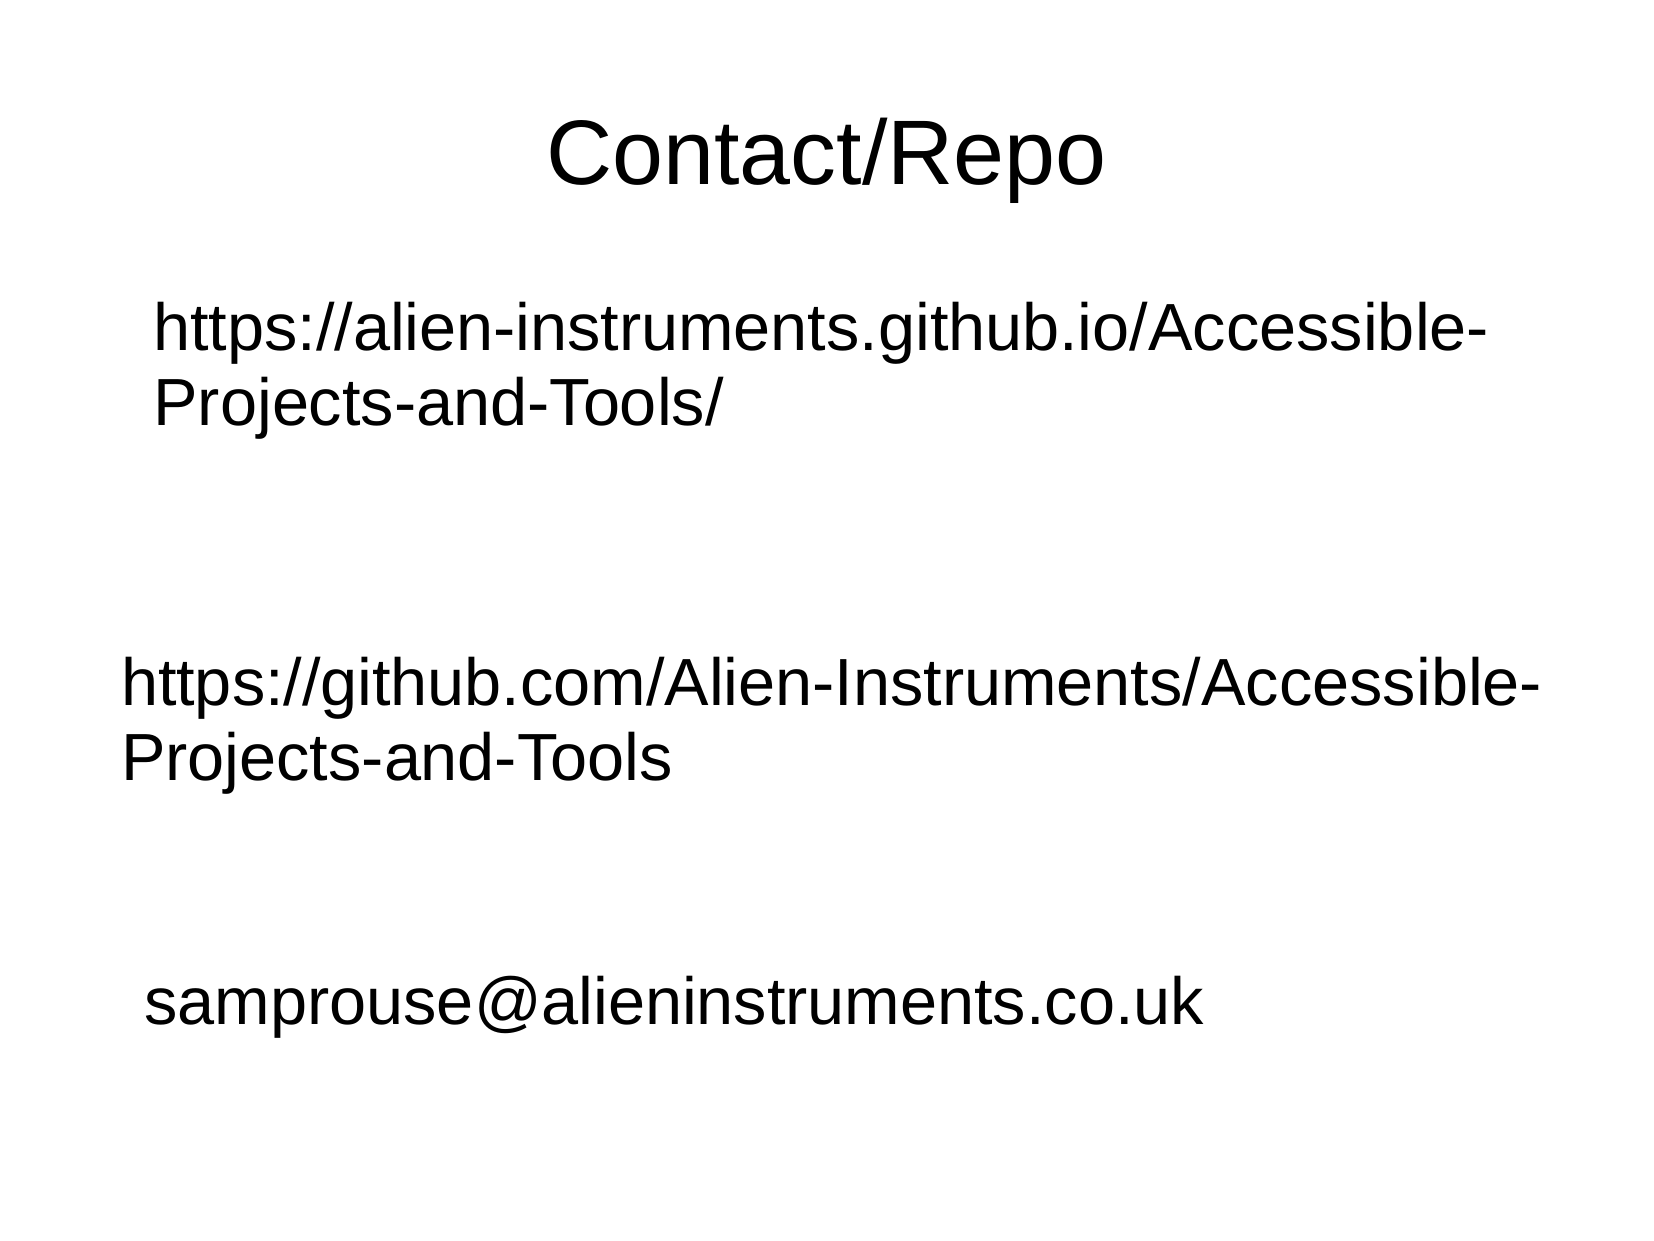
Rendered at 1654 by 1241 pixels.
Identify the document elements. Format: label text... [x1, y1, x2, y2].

text_box samprouse@alieninstruments.co.uk [129, 956, 1512, 1047]
list https://alien-instruments.github.io/Accessible-Projects-and-Tools/ [82, 290, 1571, 497]
title Contact/Repo [82, 49, 1571, 257]
text_box https://github.com/Alien-Instruments/Accessible-Projects-and-Tools [106, 637, 1595, 802]
